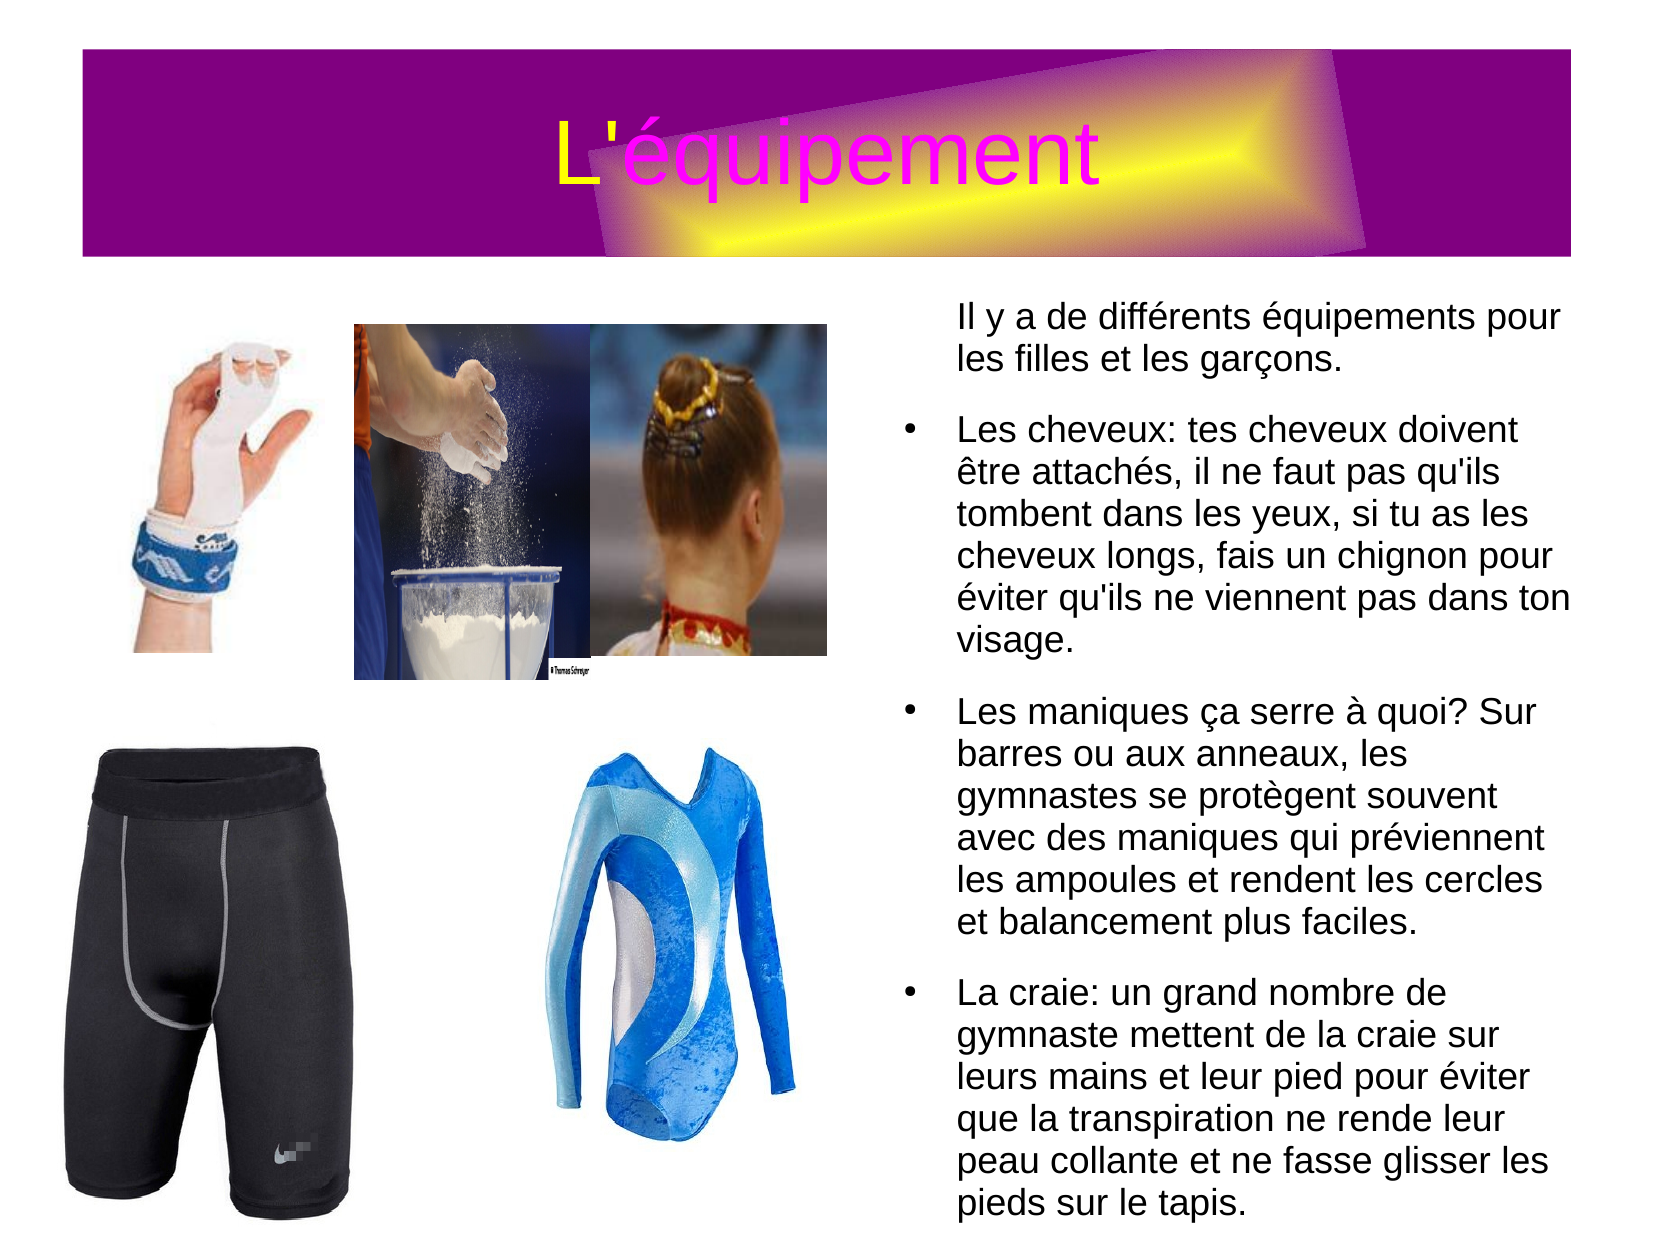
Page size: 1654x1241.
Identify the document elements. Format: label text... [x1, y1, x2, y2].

list Il y a de différents équipements pour les filles et les garçons. Les cheveux: tes cheveux doivent être attachés, il ne faut pas qu'ils tombent dans les yeux, si tu as les cheveux longs, fais un chignon pour éviter qu'ils ne viennent pas dans ton visage. Les maniques ça serre à quoi? Sur barres ou aux anneaux, les gymnastes se protègent souvent avec des maniques qui préviennent les ampoules et rendent les cercles et balancement plus faciles. La craie: un grand nombre de gymnaste mettent de la craie sur leurs mains et leur pied pour éviter que la transpiration ne rende leur peau collante et ne fasse glisser les pieds sur le tapis. [885, 295, 1583, 1241]
chart [100, 324, 827, 1144]
picture [0, 708, 414, 1241]
picture [106, 324, 325, 653]
title L'équipement [82, 49, 1571, 257]
picture [354, 324, 827, 680]
picture [512, 738, 827, 1152]
